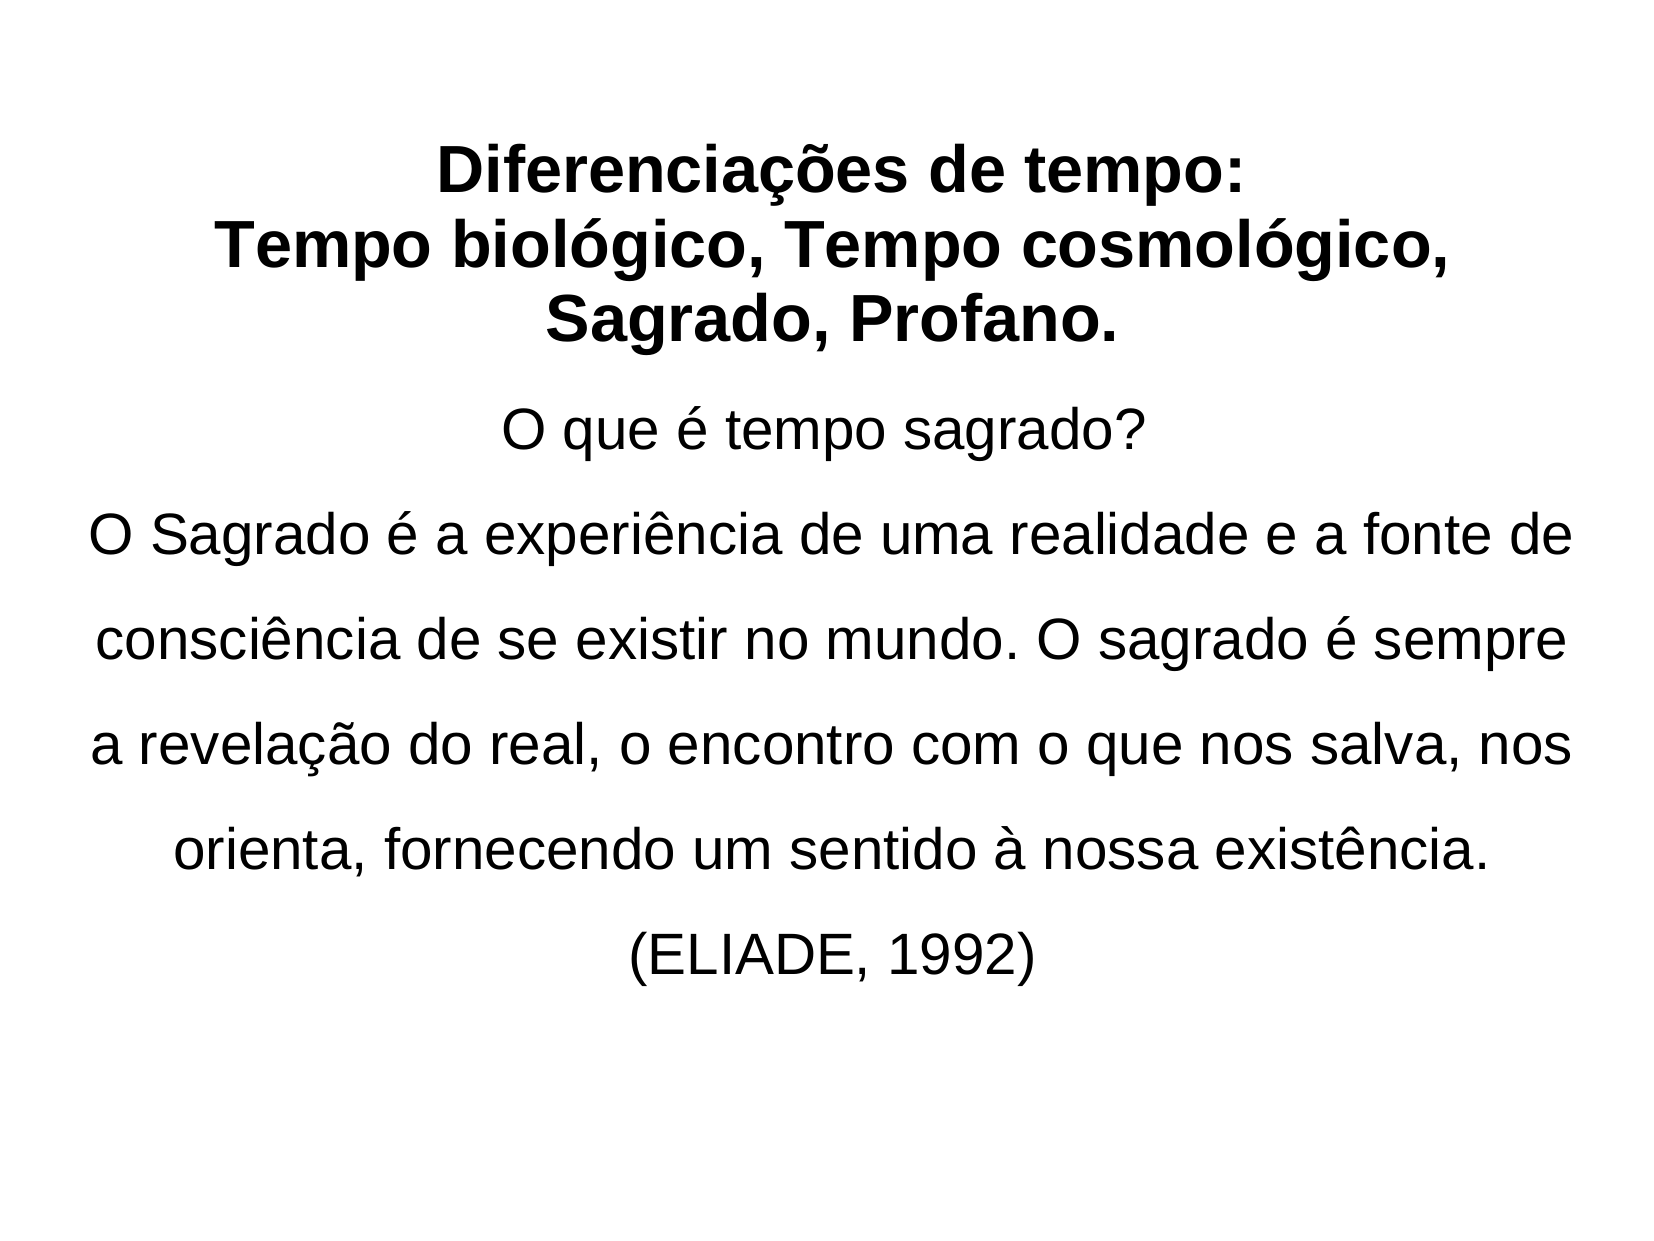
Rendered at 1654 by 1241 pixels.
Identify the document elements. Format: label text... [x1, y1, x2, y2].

text_box Diferenciações de tempo: Tempo biológico, Tempo cosmológico, Sagrado, Profano. O que é tempo sagrado? O Sagrado é a experiência de uma realidade e a fonte de consciência de se existir no mundo. O sagrado é sempre a revelação do real, o encontro com o que nos salva, nos orienta, fornecendo um sentido à nossa existência.(ELIADE, 1992) [65, 45, 1601, 1183]
